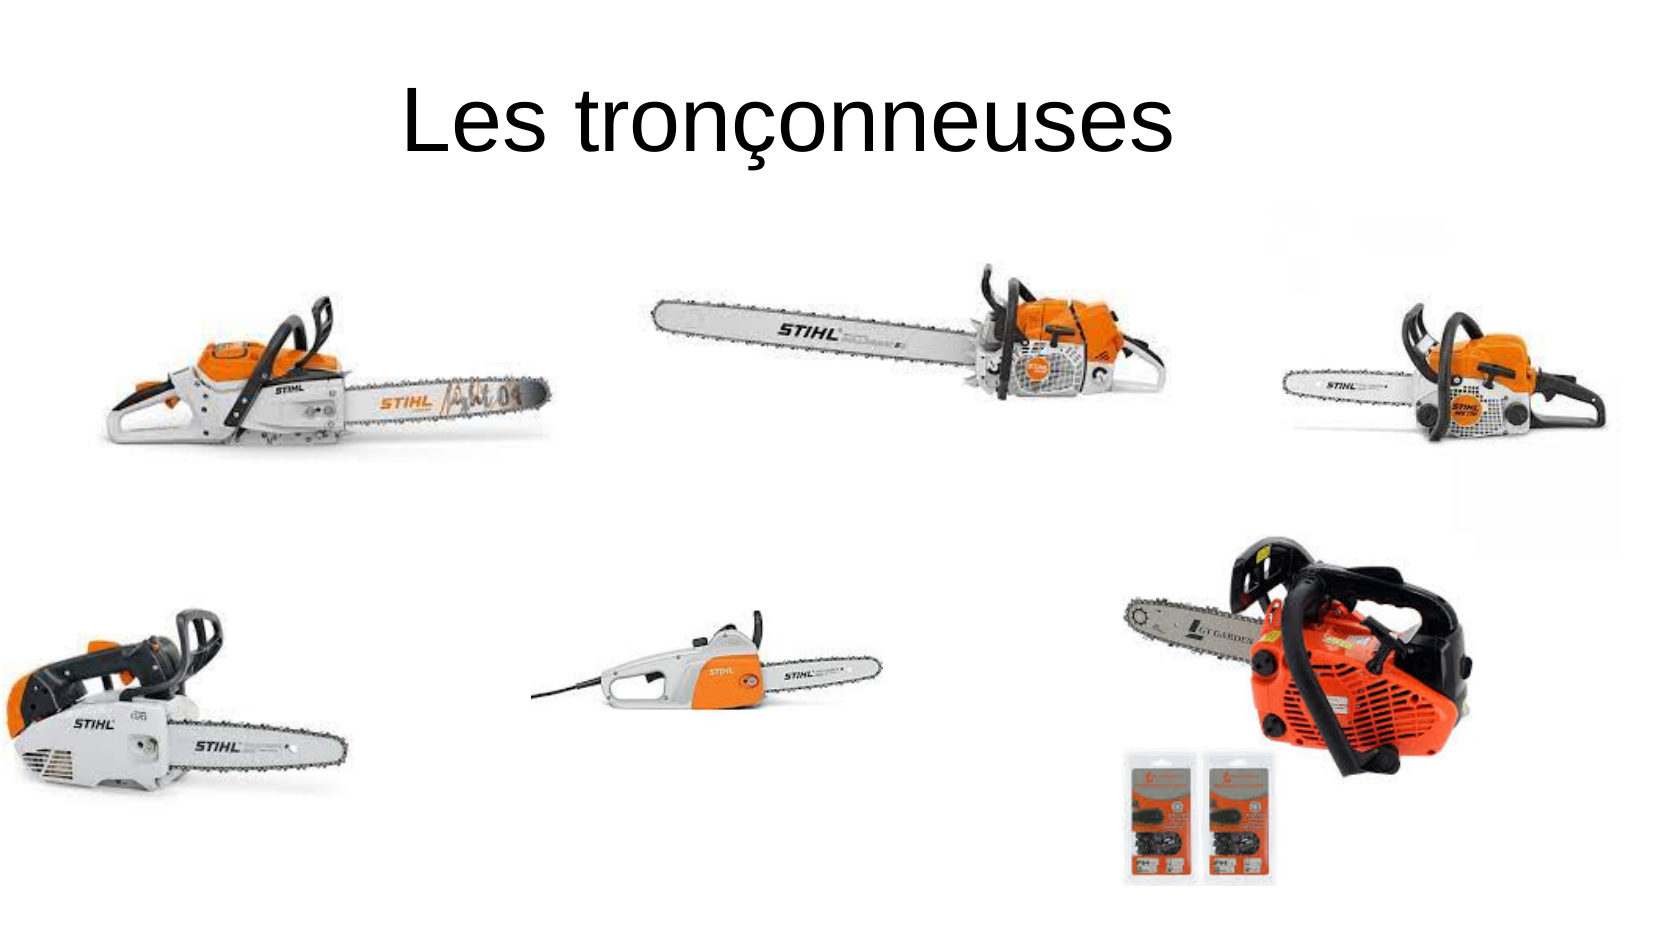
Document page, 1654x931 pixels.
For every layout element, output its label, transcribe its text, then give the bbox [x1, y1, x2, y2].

picture [88, 206, 1182, 837]
picture [2, 534, 355, 886]
picture [1122, 206, 1622, 886]
title Les tronçonneuses [82, 37, 1571, 193]
